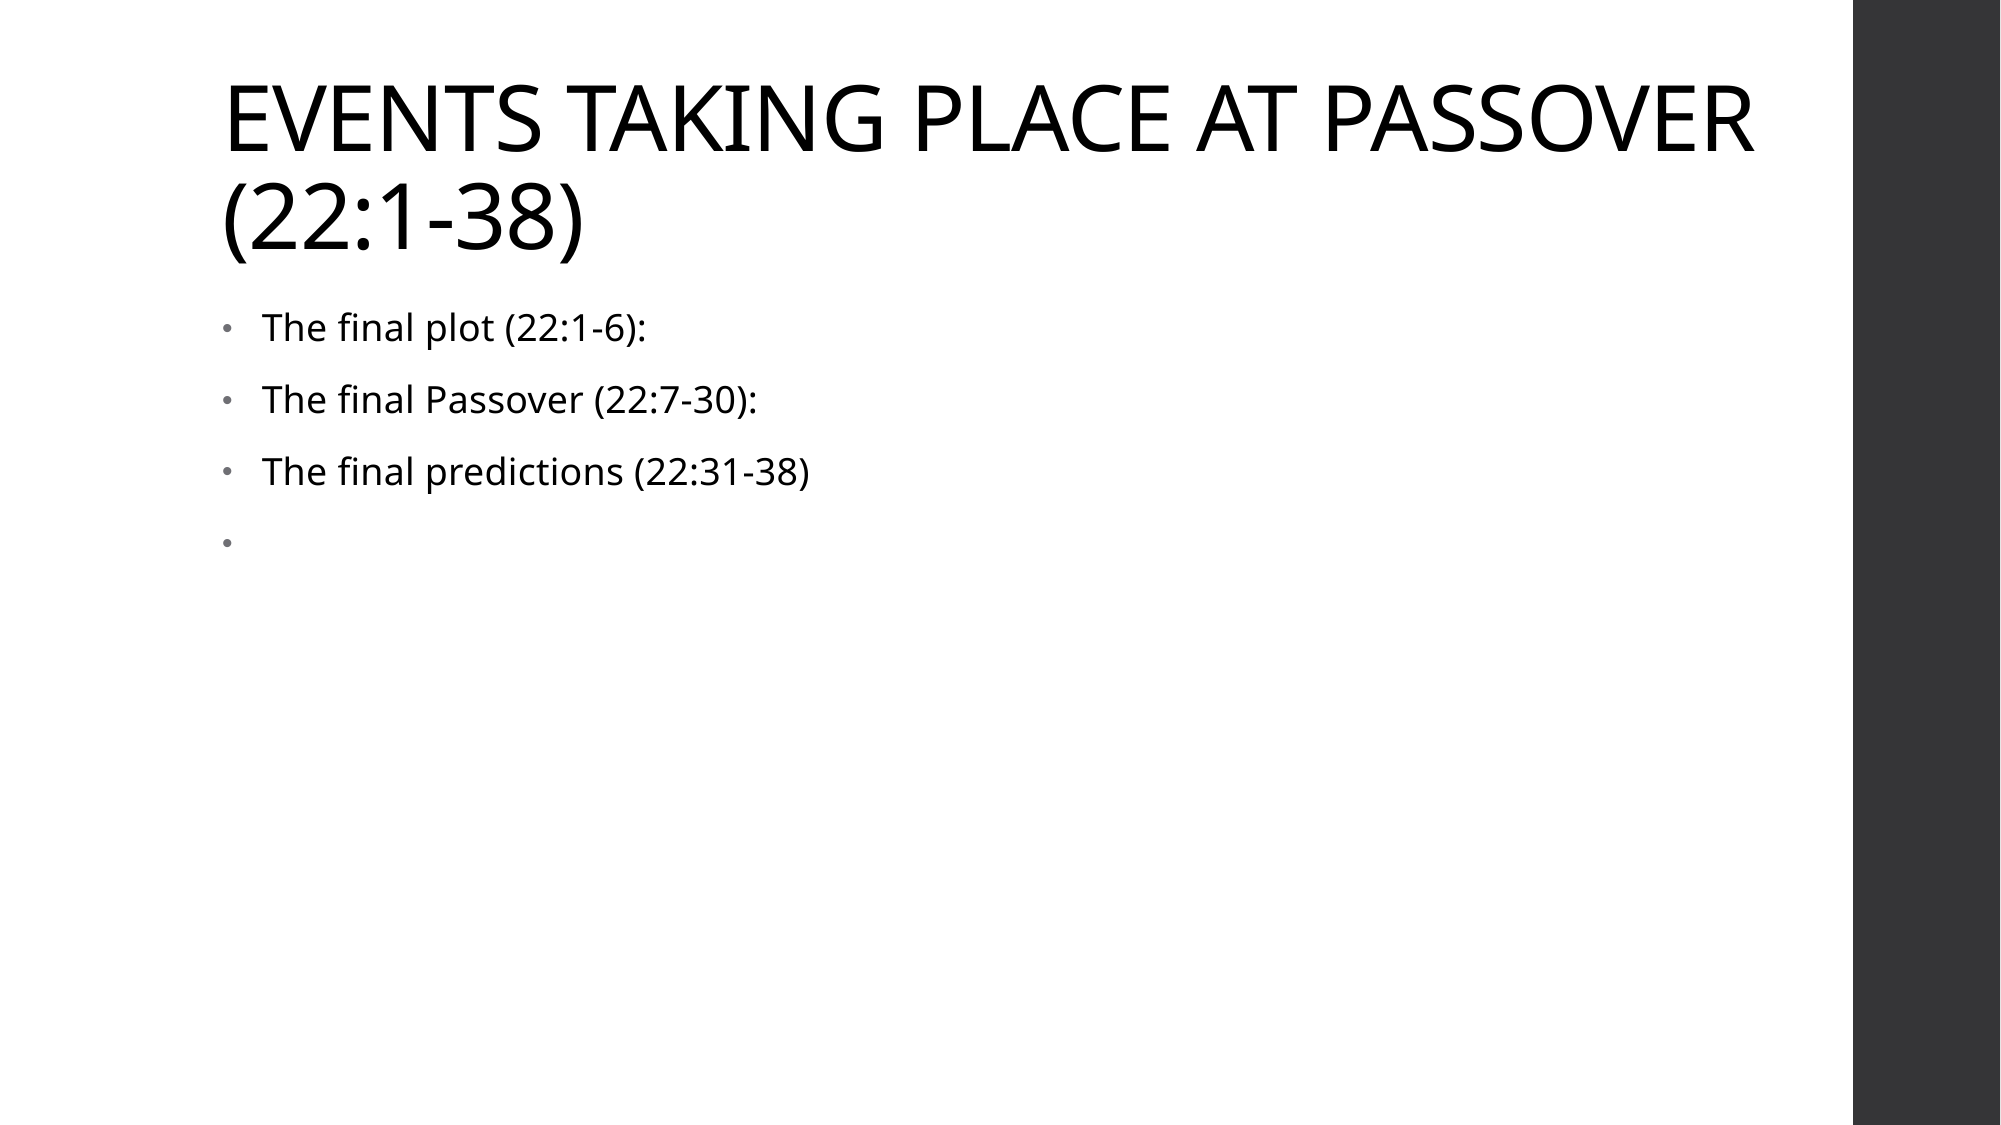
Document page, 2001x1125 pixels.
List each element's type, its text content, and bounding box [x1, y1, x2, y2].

list The final plot (22:1-6): The final Passover (22:7-30): The final predictions (22:31-38) [206, 299, 1617, 1014]
title EVENTS TAKING PLACE AT PASSOVER (22:1-38) [206, 60, 1797, 278]
